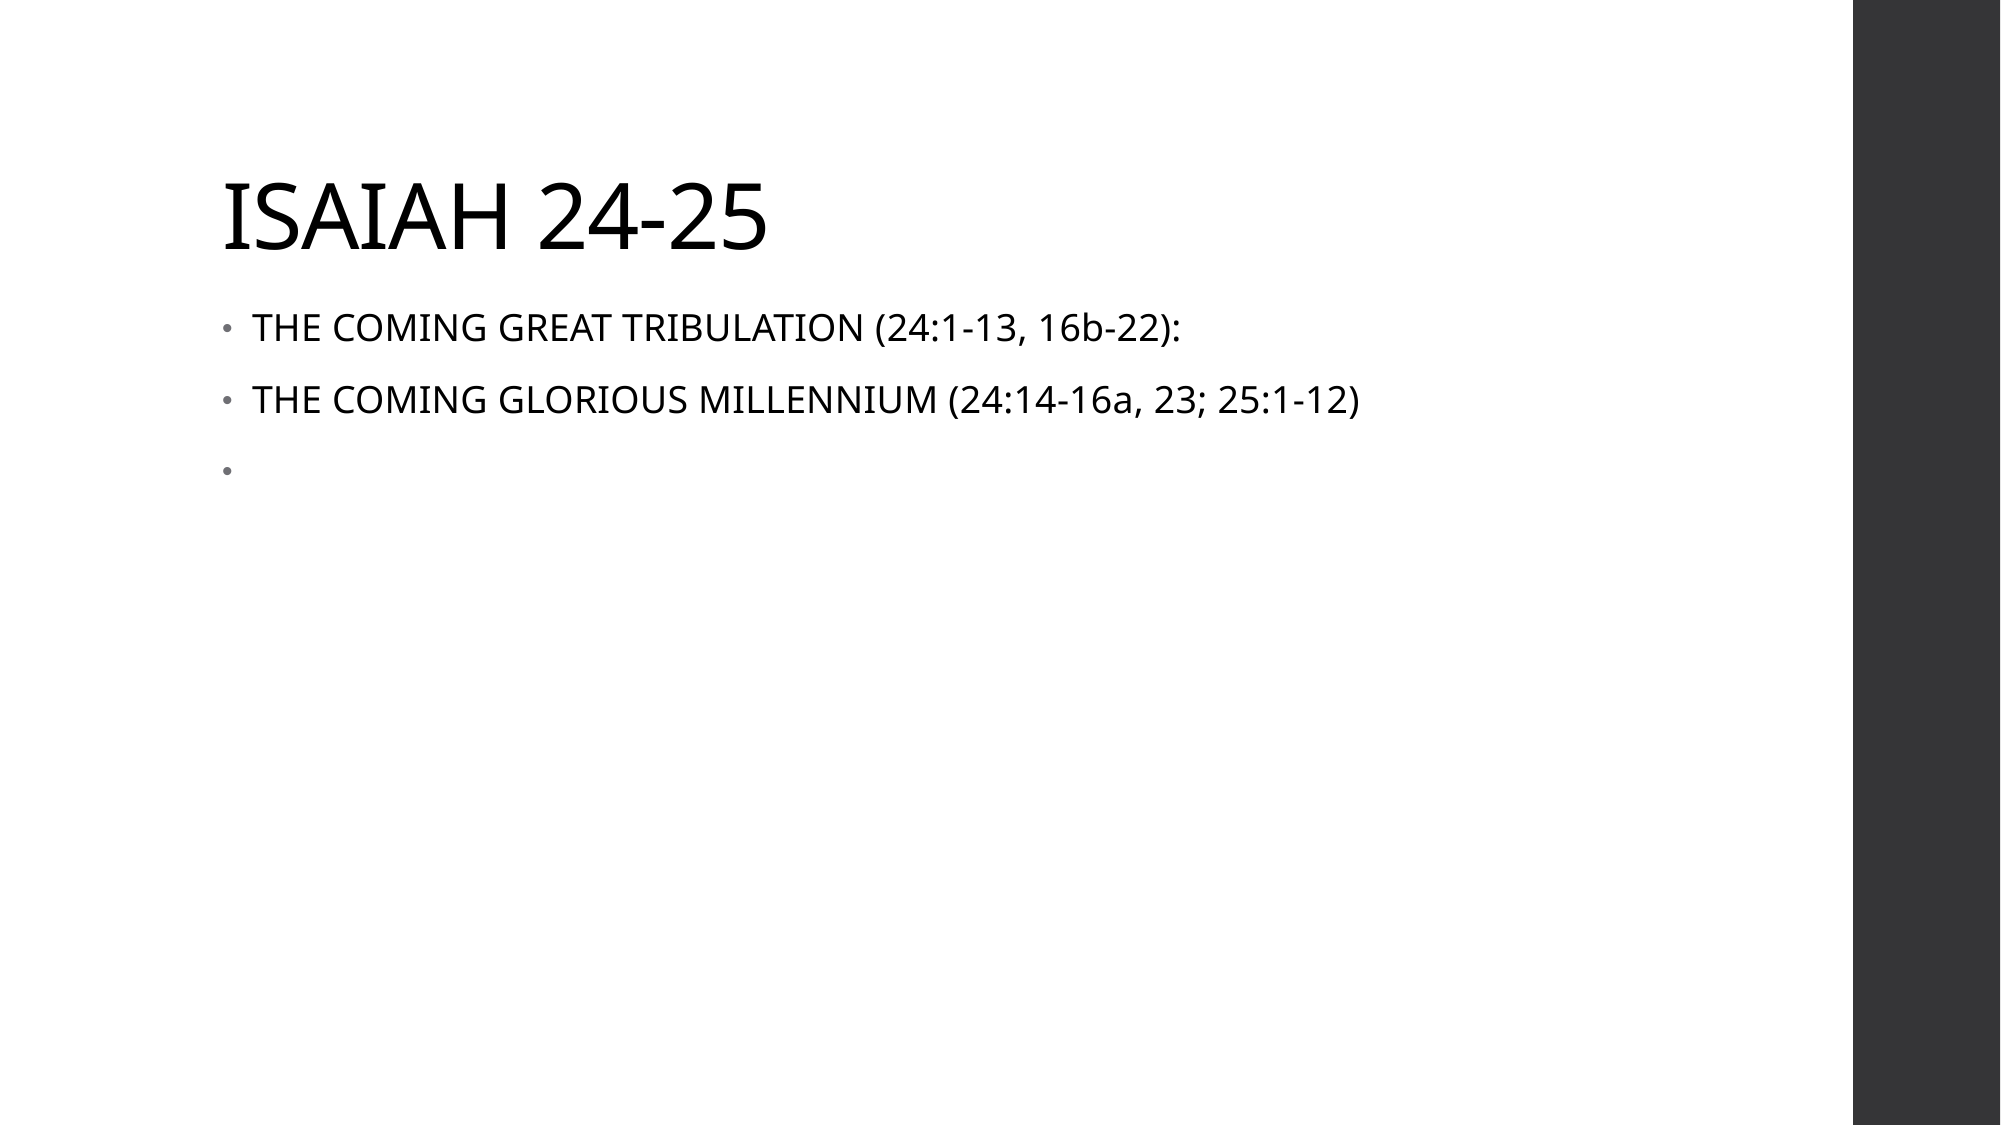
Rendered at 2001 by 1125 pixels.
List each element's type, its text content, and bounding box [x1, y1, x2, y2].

title ISAIAH 24-25 [206, 60, 1797, 278]
list THE COMING GREAT TRIBULATION (24:1-13, 16b-22): THE COMING GLORIOUS MILLENNIUM (24:14-16a, 23; 25:1-12) [206, 299, 1617, 1014]
